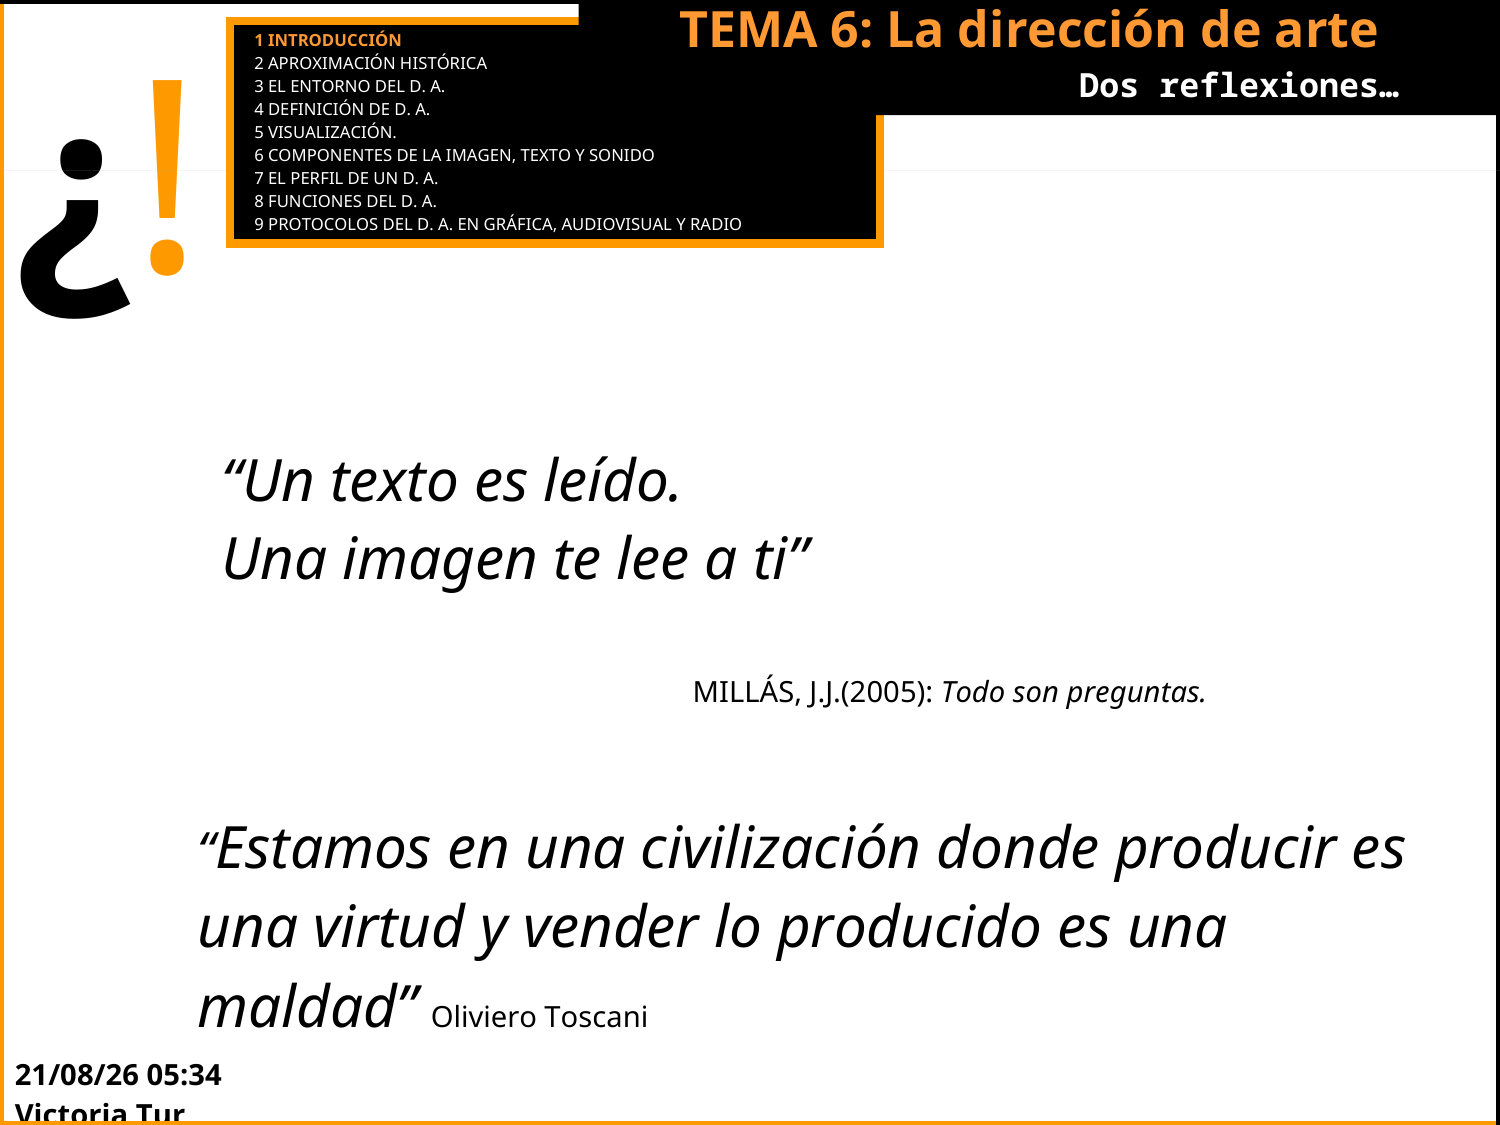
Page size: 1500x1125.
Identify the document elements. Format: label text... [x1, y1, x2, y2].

list “Un texto es leído. Una imagen te lee a ti” MILLÁS, J.J.(2005): Todo son preguntas. [206, 326, 1223, 746]
text_box “Estamos en una civilización donde producir es una virtud y vender lo producido es una maldad” Oliviero Toscani [171, 798, 1434, 1052]
text_box TEMA 6: La dirección de arte Dos reflexiones… [578, 0, 1500, 116]
text_box 1 INTRODUCCIÓN 2 APROXIMACIÓN HISTÓRICA 3 EL ENTORNO DEL D. A. 4 DEFINICIÓN DE D. A. 5 VISUALIZACIÓN. 6 COMPONENTES DE LA IMAGEN, TEXTO Y SONIDO 7 EL PERFIL DE UN D. A. 8 FUNCIONES DEL D. A. 9 PROTOCOLOS DEL D. A. EN GRÁFICA, AUDIOVISUAL Y RADIO [230, 20, 880, 244]
